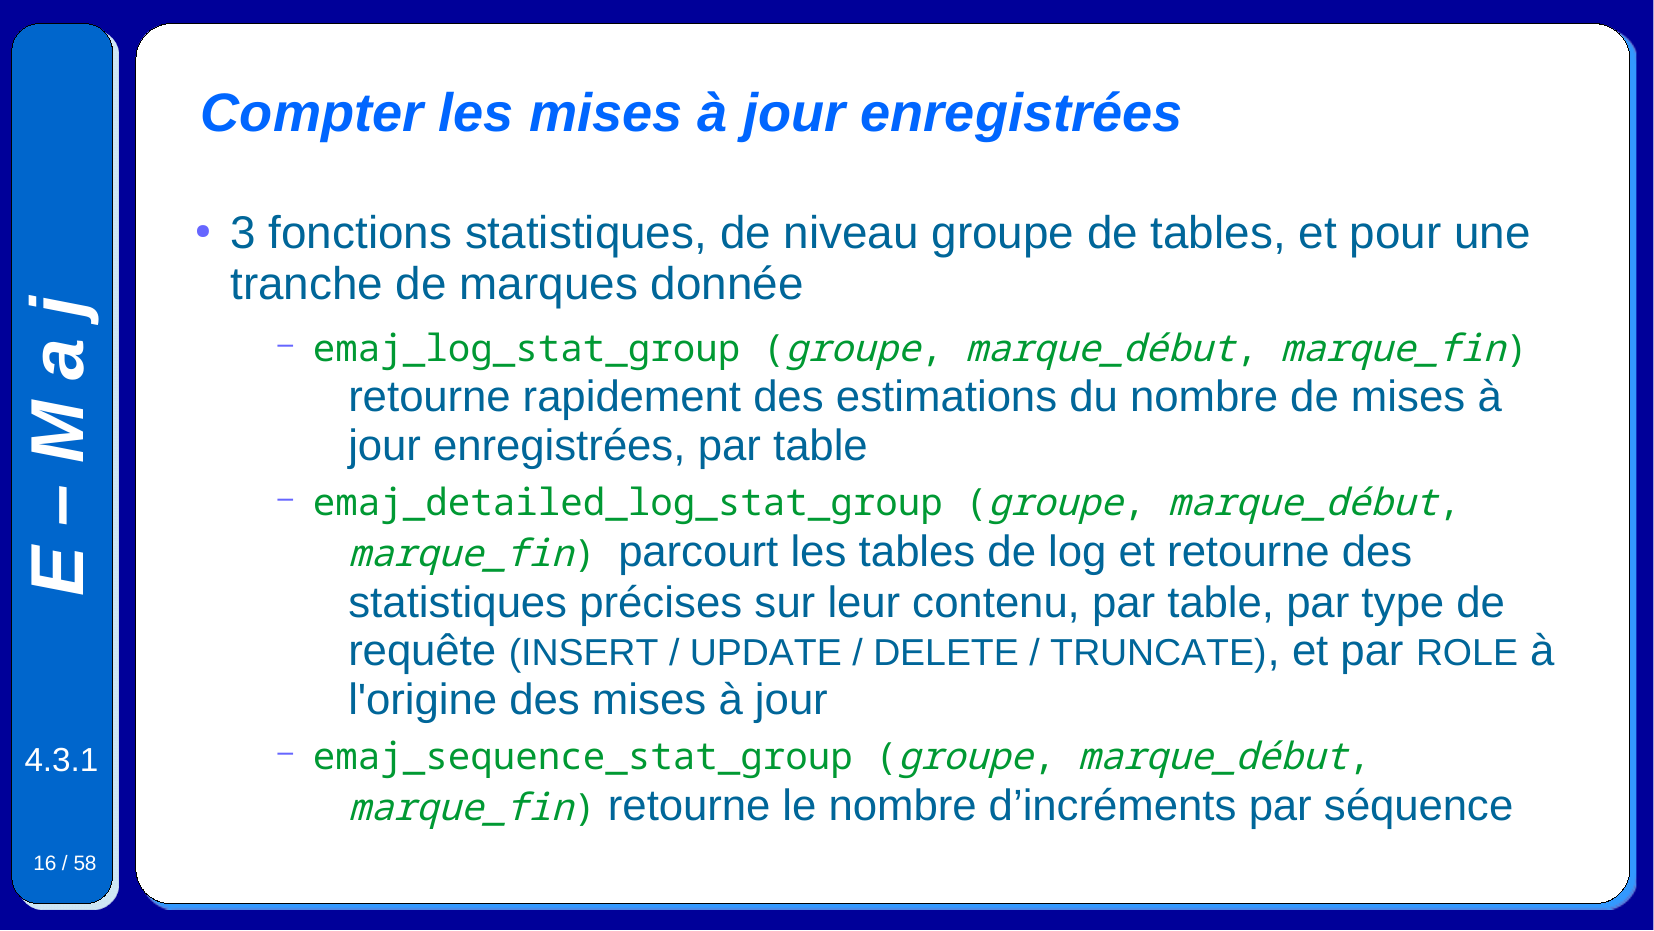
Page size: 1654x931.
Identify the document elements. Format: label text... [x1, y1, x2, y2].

title Compter les mises à jour enregistrées [200, 34, 1575, 191]
list 3 fonctions statistiques, de niveau groupe de tables, et pour une tranche de marques donnée emaj_log_stat_group (groupe, marque_début, marque_fin) retourne rapidement des estimations du nombre de mises à jour enregistrées, par table emaj_detailed_log_stat_group (groupe, marque_début, marque_fin) parcourt les tables de log et retourne des statistiques précises sur leur contenu, par table, par type de requête (INSERT / UPDATE / DELETE / TRUNCATE), et par ROLE à l'origine des mises à jour emaj_sequence_stat_group (groupe, marque_début, marque_fin) retourne le nombre d’incréments par séquence [177, 206, 1587, 889]
